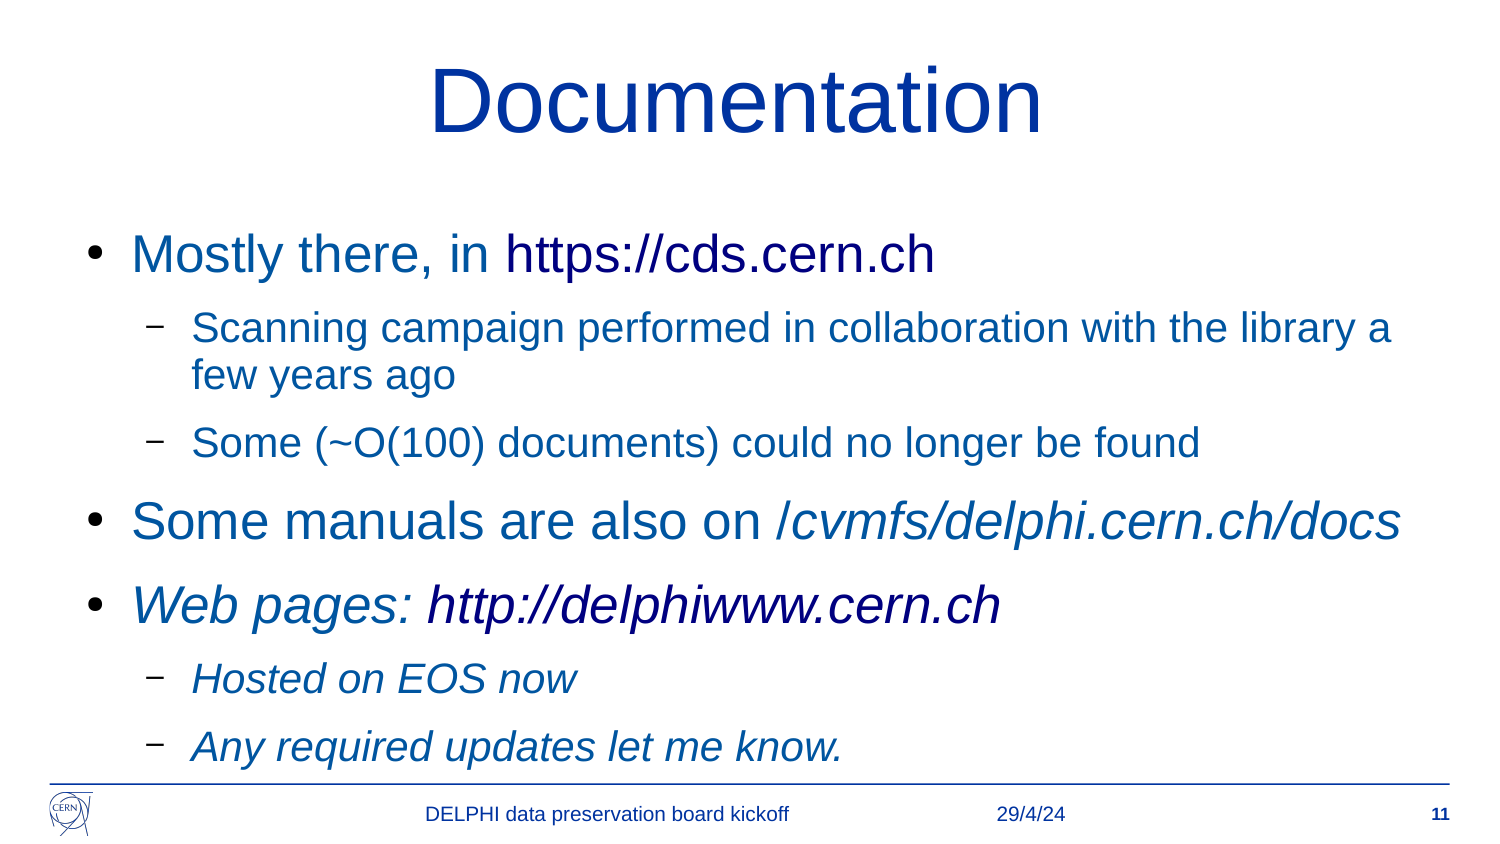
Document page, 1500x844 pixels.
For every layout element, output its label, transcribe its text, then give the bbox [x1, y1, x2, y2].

title Documentation [75, 11, 1425, 190]
list Mostly there, in https://cds.cern.ch Scanning campaign performed in collaboration with the library a few years ago Some (~O(100) documents) could no longer be found Some manuals are also on /cvmfs/delphi.cern.ch/docs Web pages: http://delphiwww.cern.ch Hosted on EOS now Any required updates let me know. [70, 224, 1421, 780]
